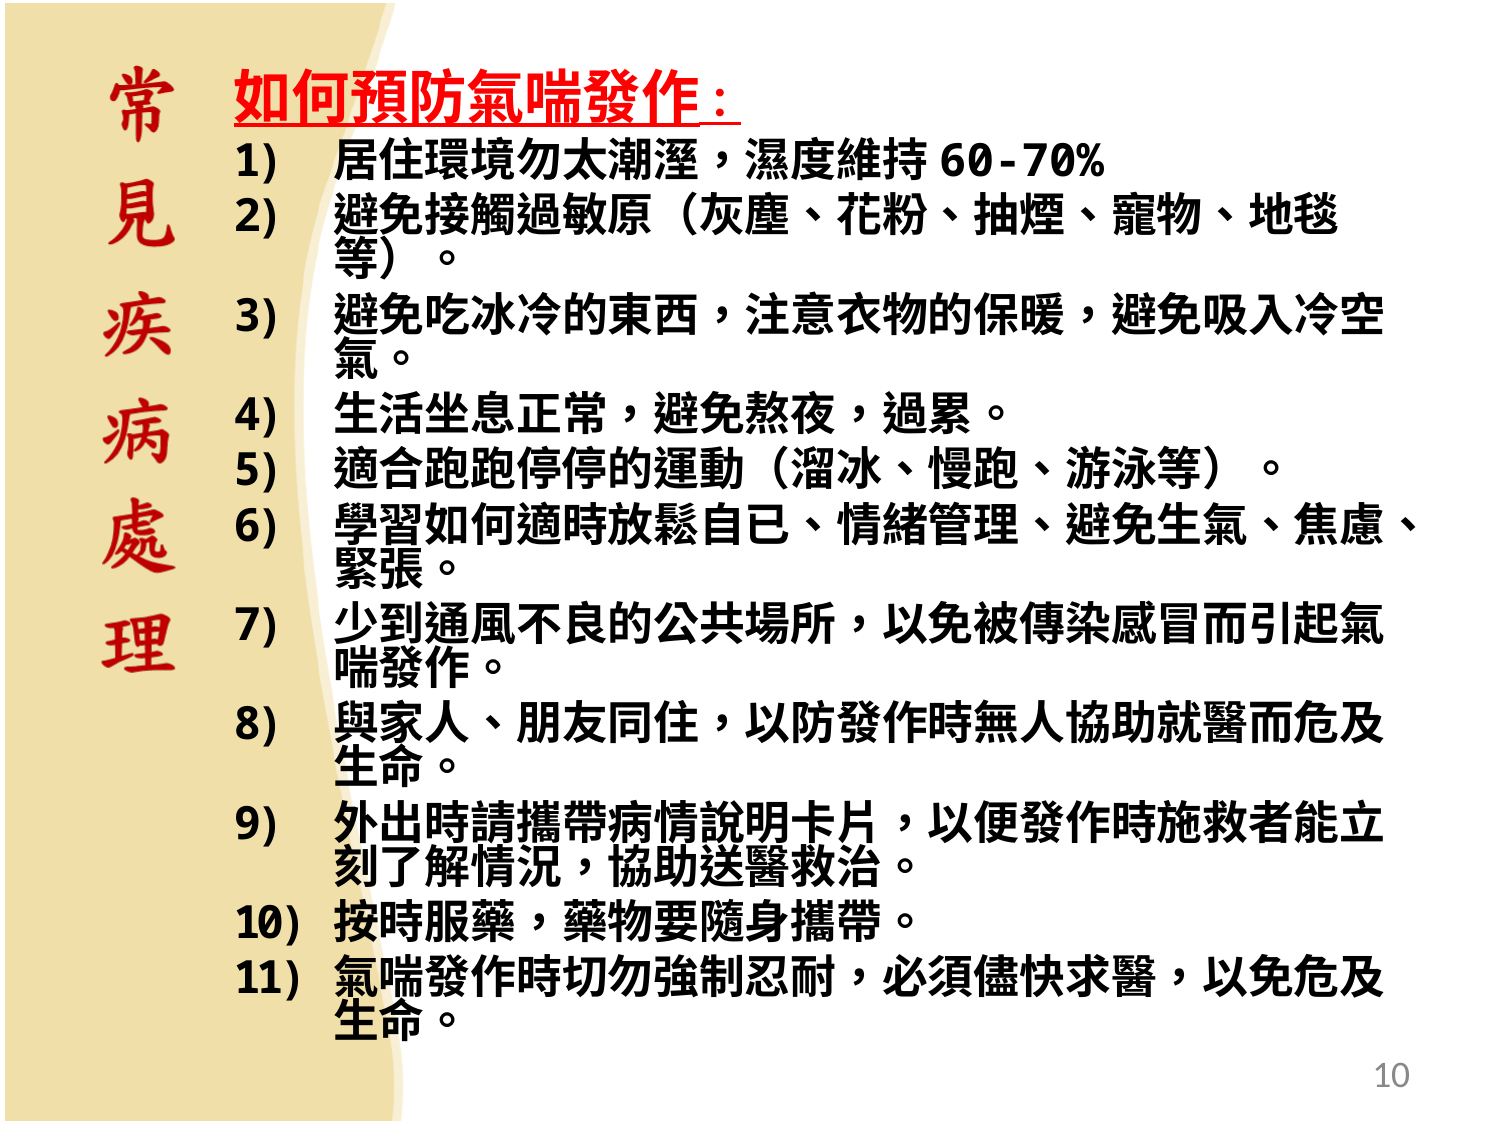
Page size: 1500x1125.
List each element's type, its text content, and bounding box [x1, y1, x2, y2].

picture [0, 0, 1500, 1125]
list 如何預防氣喘發作： 居住環境勿太潮溼，濕度維持60-70% 避免接觸過敏原（灰塵、花粉、抽煙、寵物、地毯等）。 避免吃冰冷的東西，注意衣物的保暖，避免吸入冷空氣。 生活坐息正常，避免熬夜，過累。 適合跑跑停停的運動（溜冰、慢跑、游泳等）。 學習如何適時放鬆自已、情緒管理、避免生氣、焦慮、緊張。 少到通風不良的公共場所，以免被傳染感冒而引起氣喘發作。 與家人、朋友同住，以防發作時無人協助就醫而危及生命。 外出時請攜帶病情說明卡片，以便發作時施救者能立刻了解情況，協助送醫救治。 按時服藥，藥物要隨身攜帶。 氣喘發作時切勿強制忍耐，必須儘快求醫，以免危及生命。 [218, 66, 1424, 1059]
text_box <編號> [1074, 1042, 1426, 1103]
